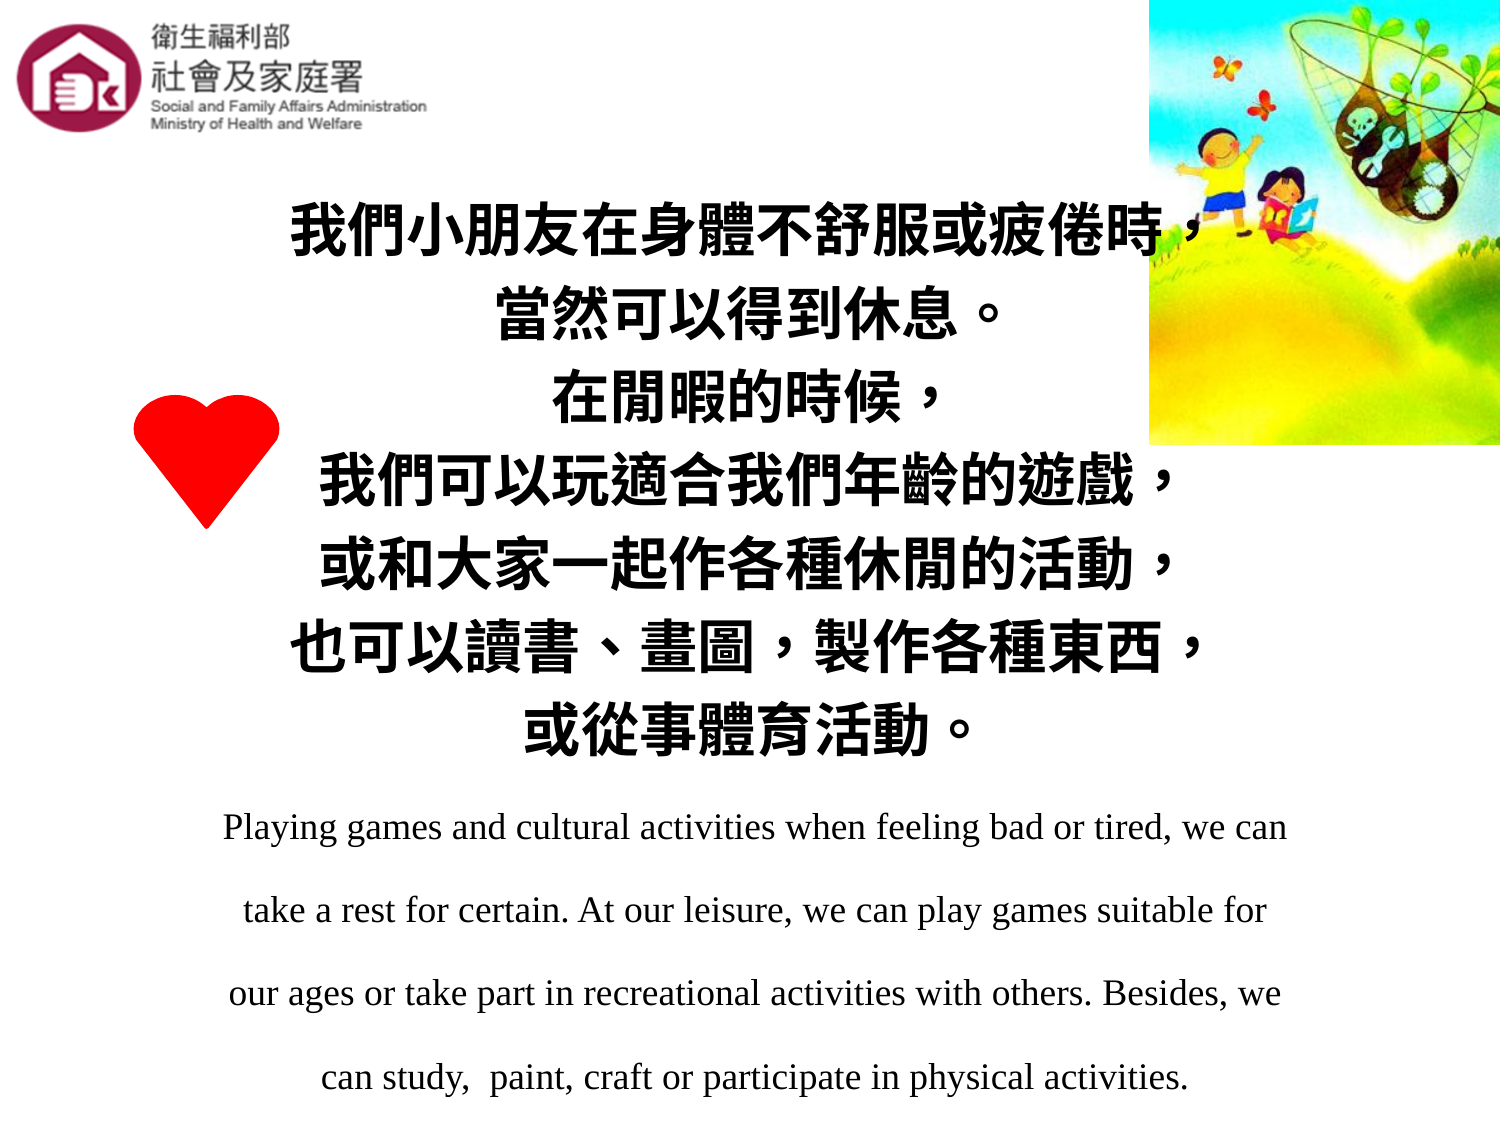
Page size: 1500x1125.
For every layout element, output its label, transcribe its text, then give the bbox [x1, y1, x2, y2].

picture [1149, 0, 1500, 445]
text_box [135, 397, 278, 528]
text_box 我們小朋友在身體不舒服或疲倦時， 當然可以得到休息。 在閒暇的時候， 我們可以玩適合我們年齡的遊戲， 或和大家一起作各種休閒的活動， 也可以讀書、畫圖，製作各種東西， 或從事體育活動。 Playing games and cultural activities when feeling bad or tired, we can take a rest for certain. At our leisure, we can play games suitable for our ages or take part in recreational activities with others. Besides, we can study, paint, craft or participate in physical activities. [206, 172, 1306, 1125]
picture [0, 0, 432, 149]
